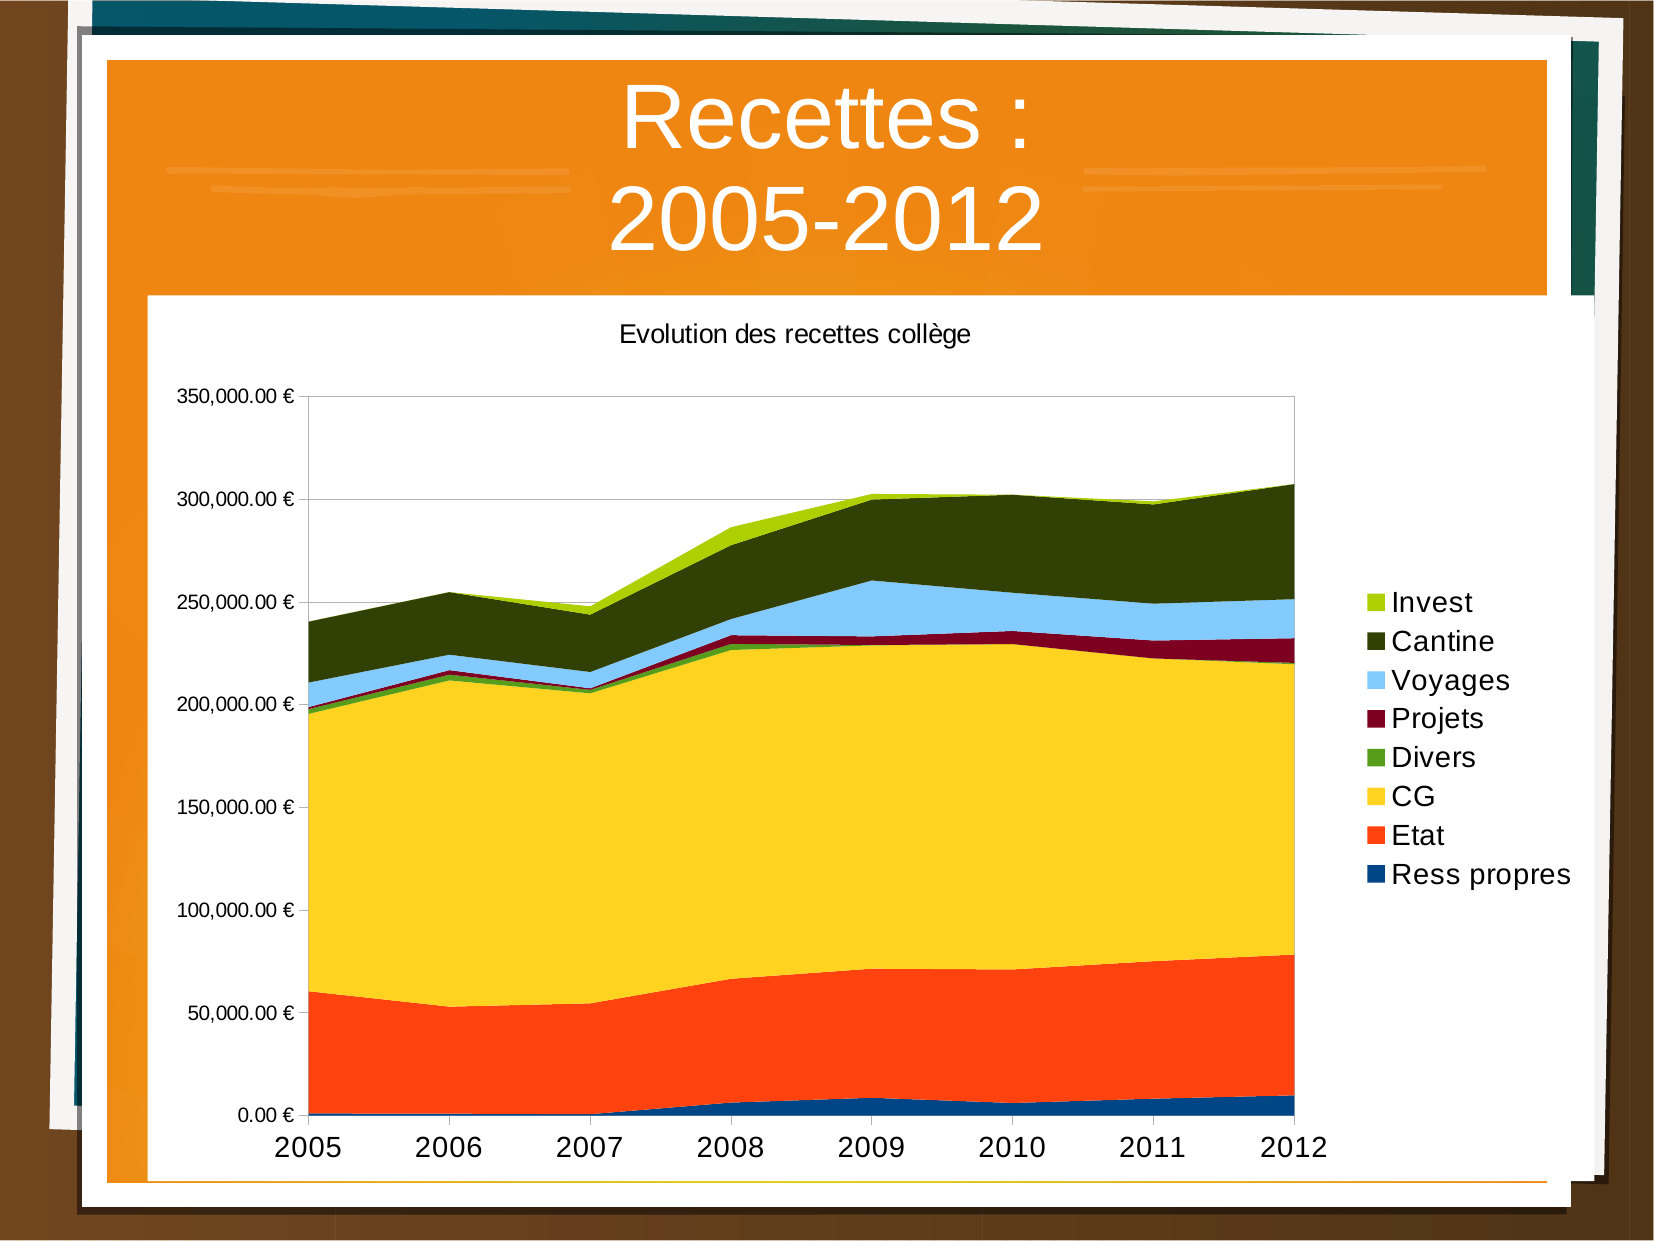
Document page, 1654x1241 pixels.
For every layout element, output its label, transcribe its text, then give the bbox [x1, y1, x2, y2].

chart [147, 295, 1595, 1182]
title Recettes : 2005-2012 [566, 65, 1087, 271]
